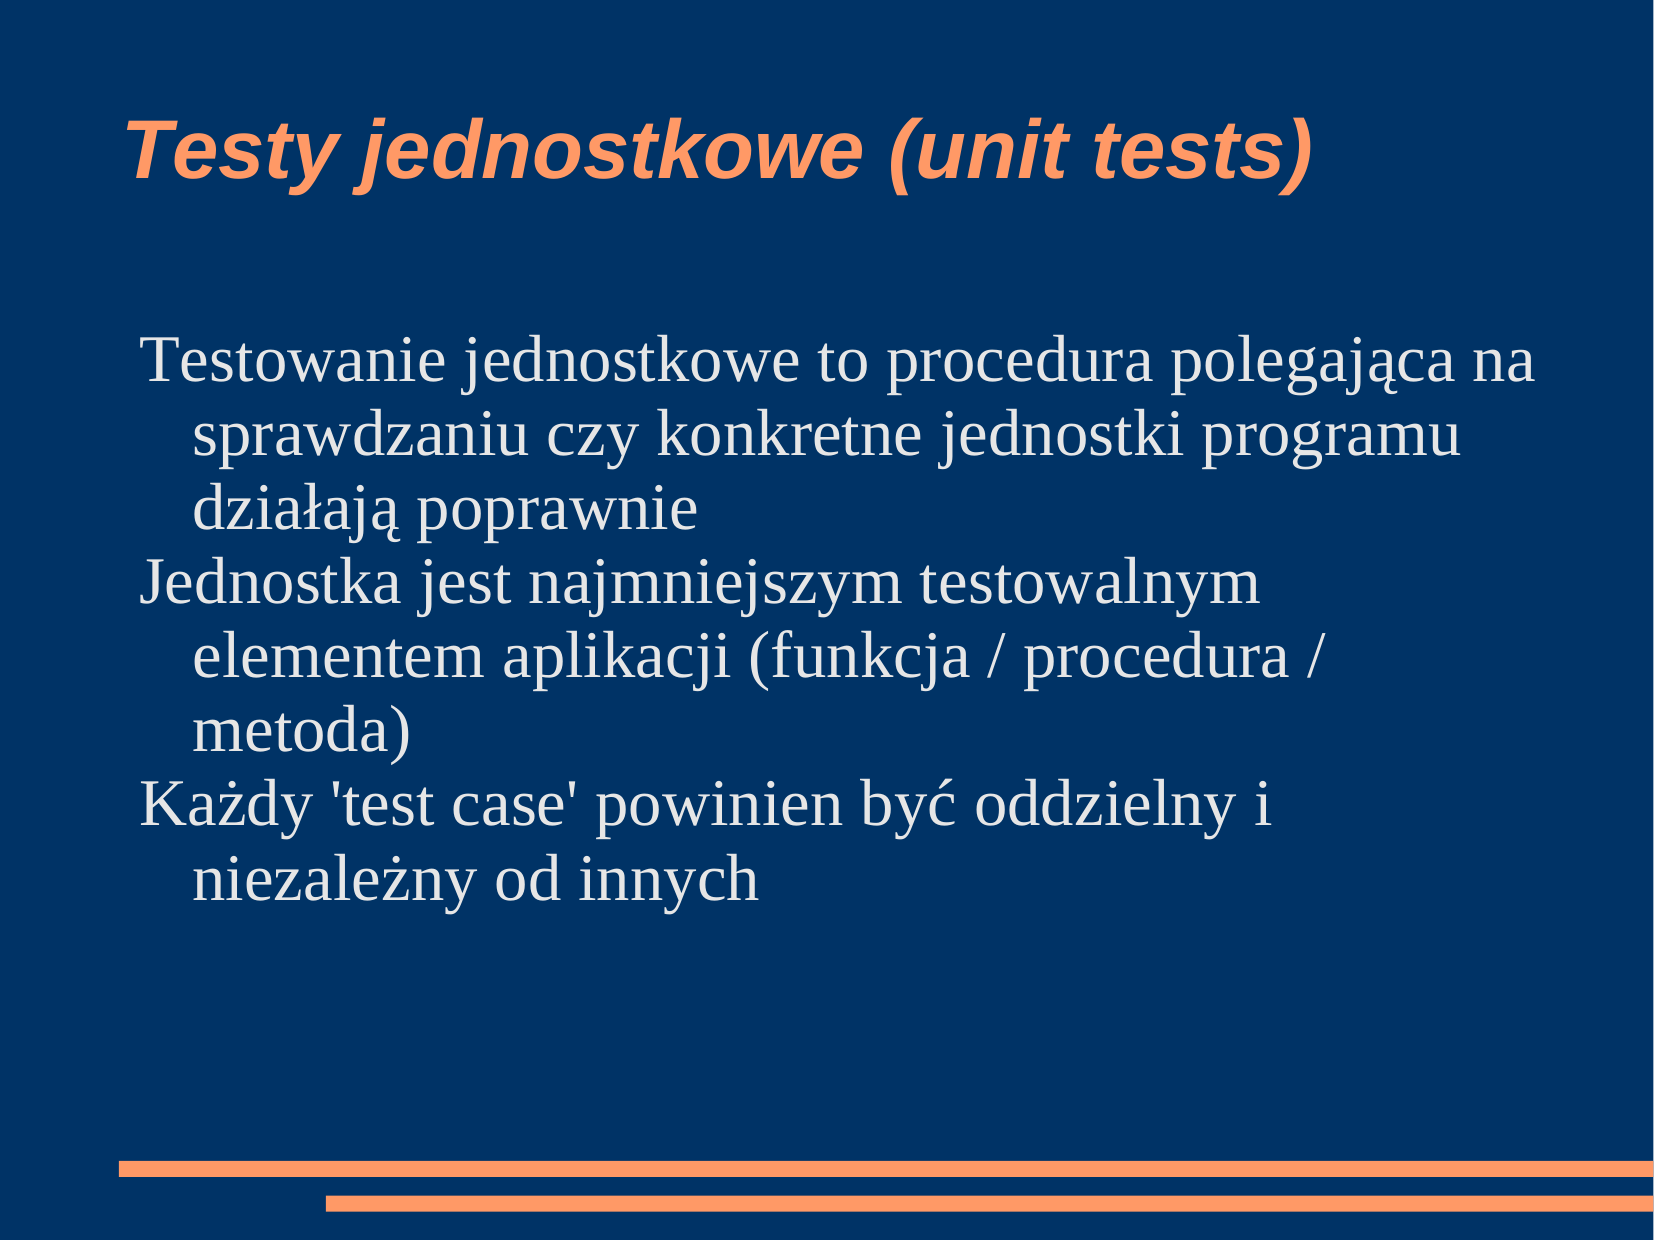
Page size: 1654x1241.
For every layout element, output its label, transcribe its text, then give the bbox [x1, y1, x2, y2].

list Testowanie jednostkowe to procedura polegająca na sprawdzaniu czy konkretne jednostki programu działają poprawnie Jednostka jest najmniejszym testowalnym elementem aplikacji (funkcja / procedura / metoda) Każdy 'test case' powinien być oddzielny i niezależny od innych [121, 322, 1561, 1118]
title Testy jednostkowe (unit tests) [121, 53, 1534, 247]
